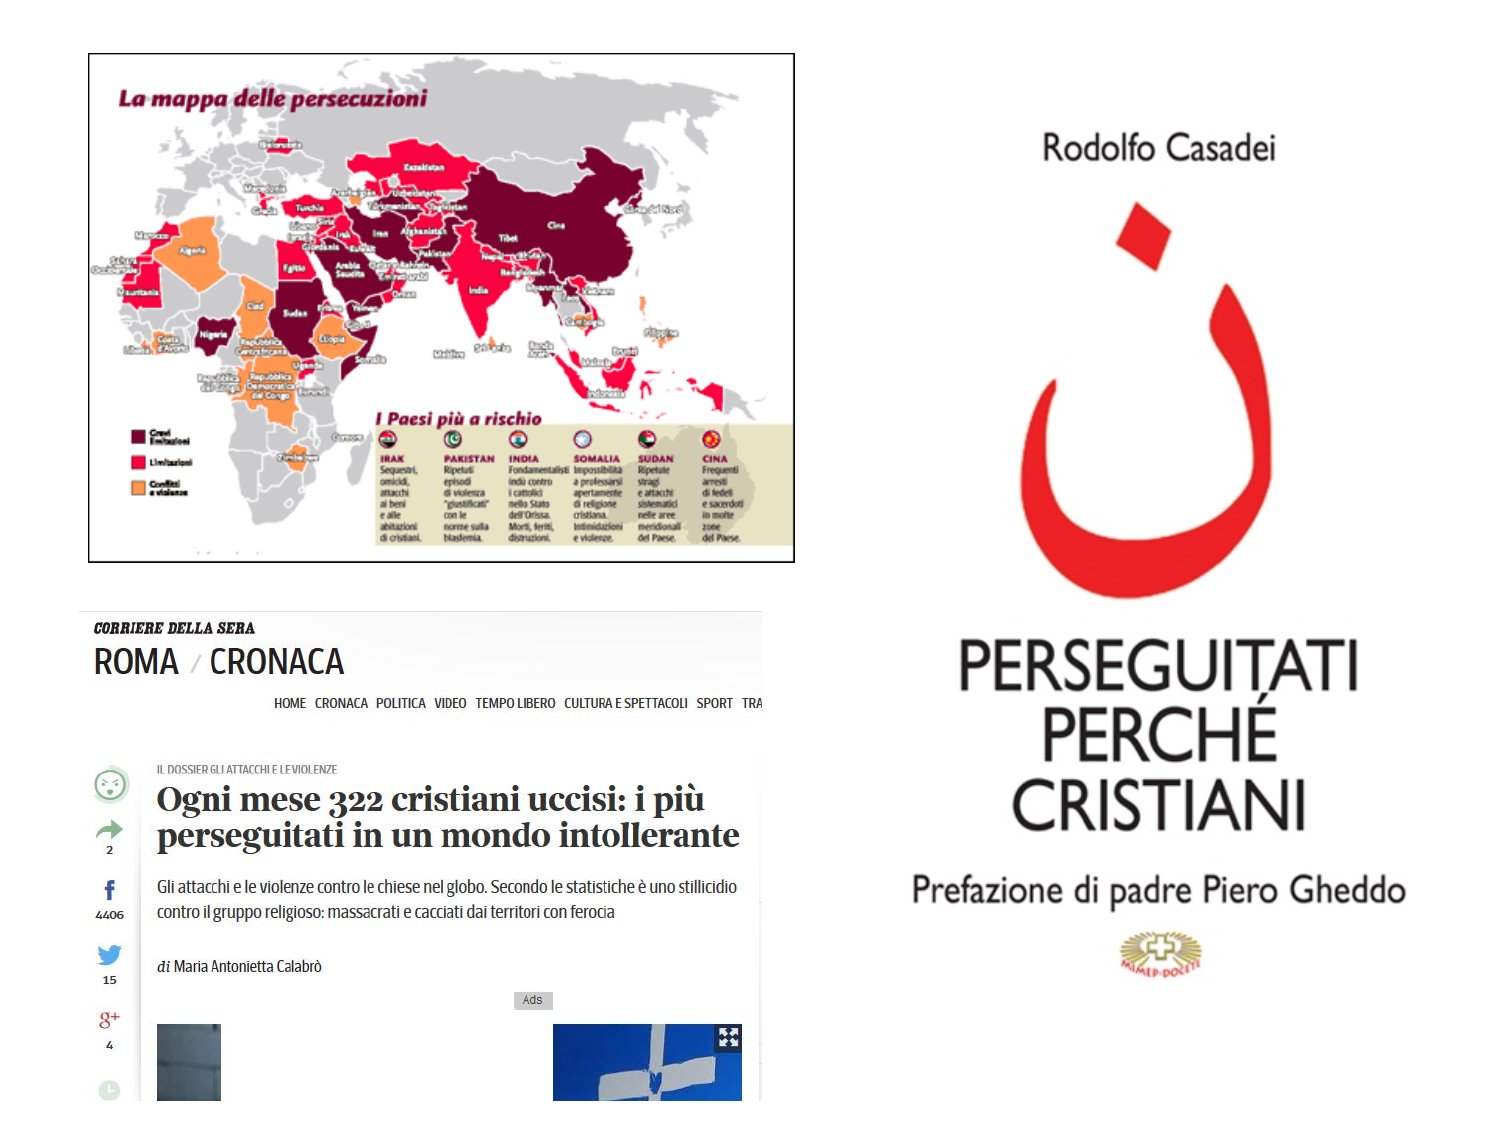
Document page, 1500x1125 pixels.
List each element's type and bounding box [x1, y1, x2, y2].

picture [862, 94, 1453, 1004]
picture [88, 53, 795, 563]
picture [55, 610, 762, 1101]
